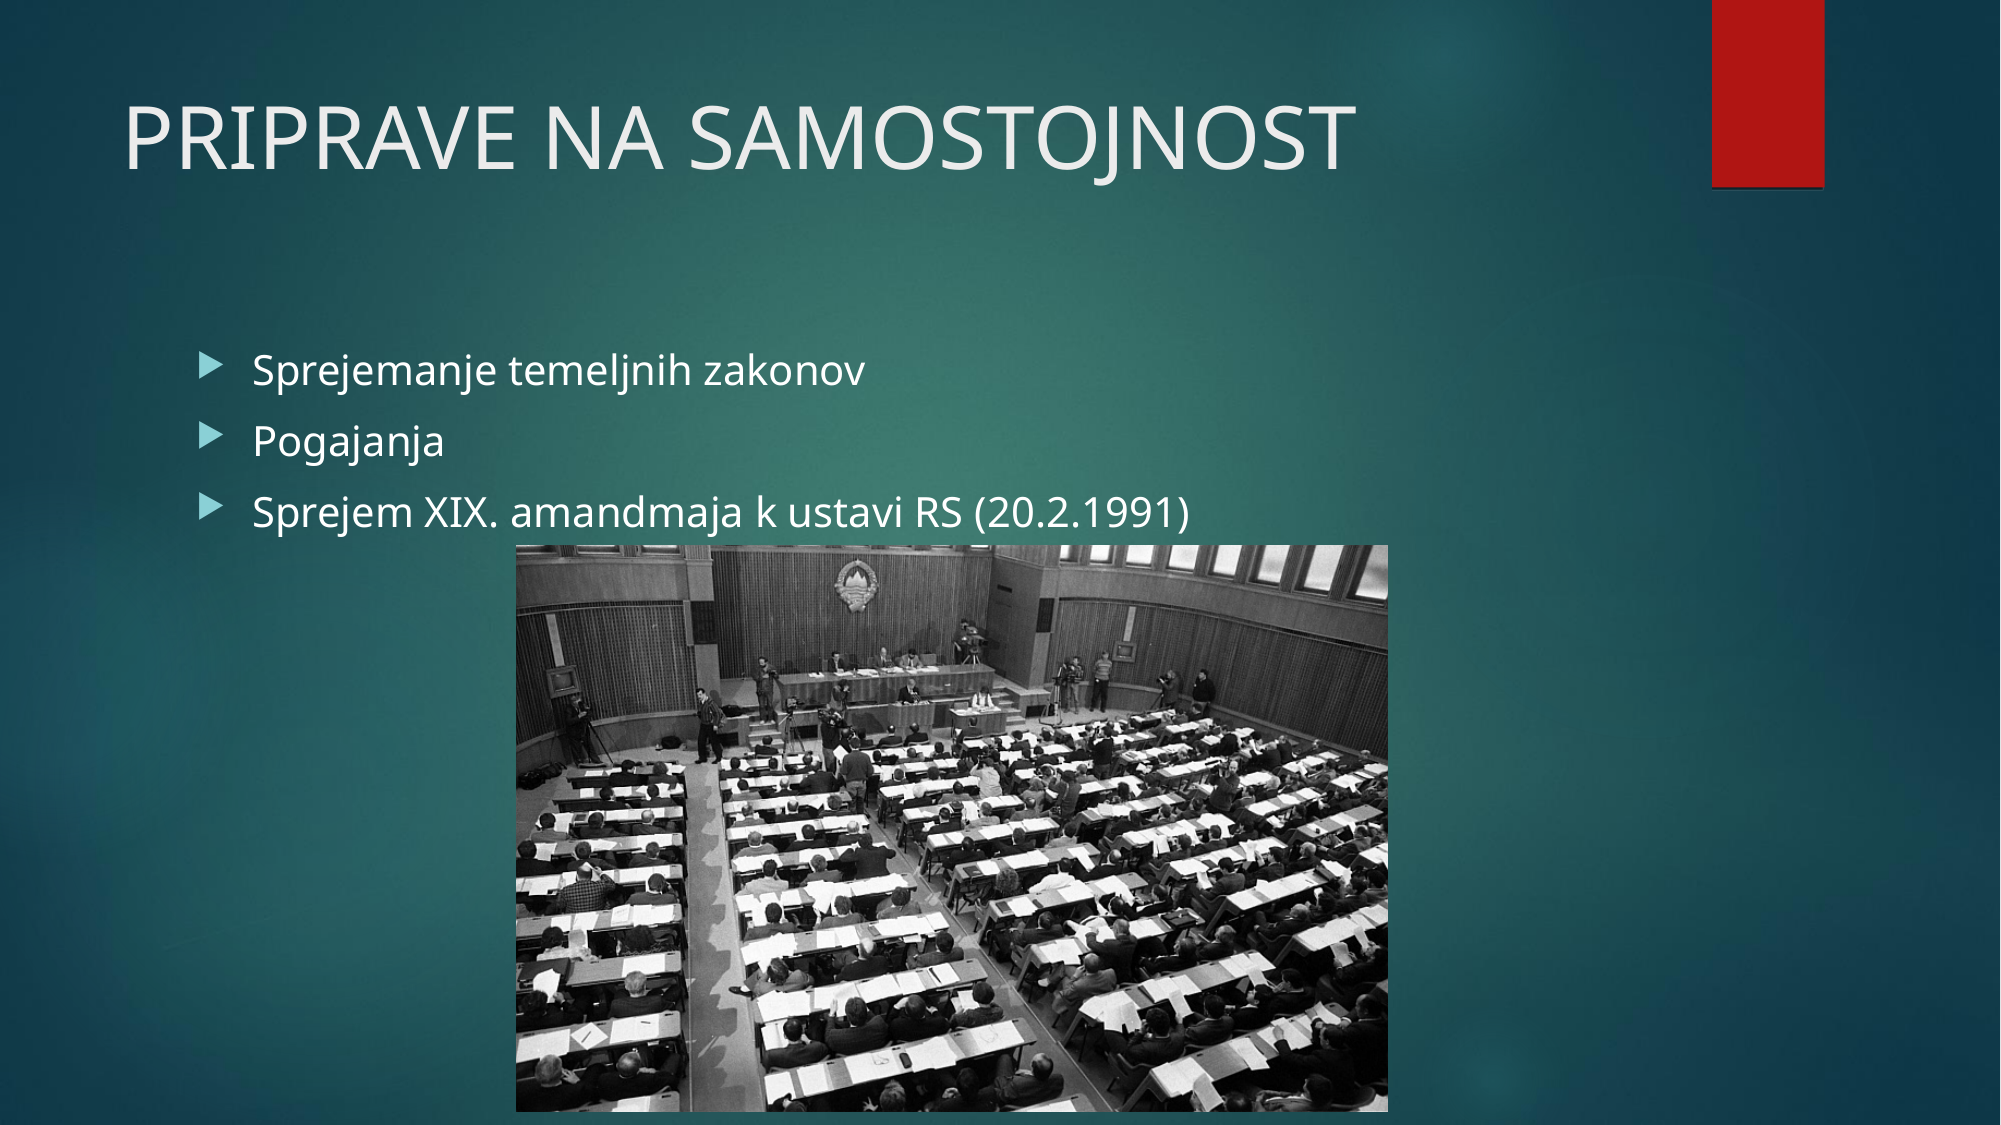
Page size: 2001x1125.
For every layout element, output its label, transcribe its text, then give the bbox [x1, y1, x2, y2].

picture [0, 0, 2001, 1125]
title PRIPRAVE NA SAMOSTOJNOST [106, 74, 1649, 304]
list Sprejemanje temeljnih zakonov Pogajanja Sprejem XIX. amandmaja k ustavi RS (20.2.1991) [181, 336, 1649, 1025]
